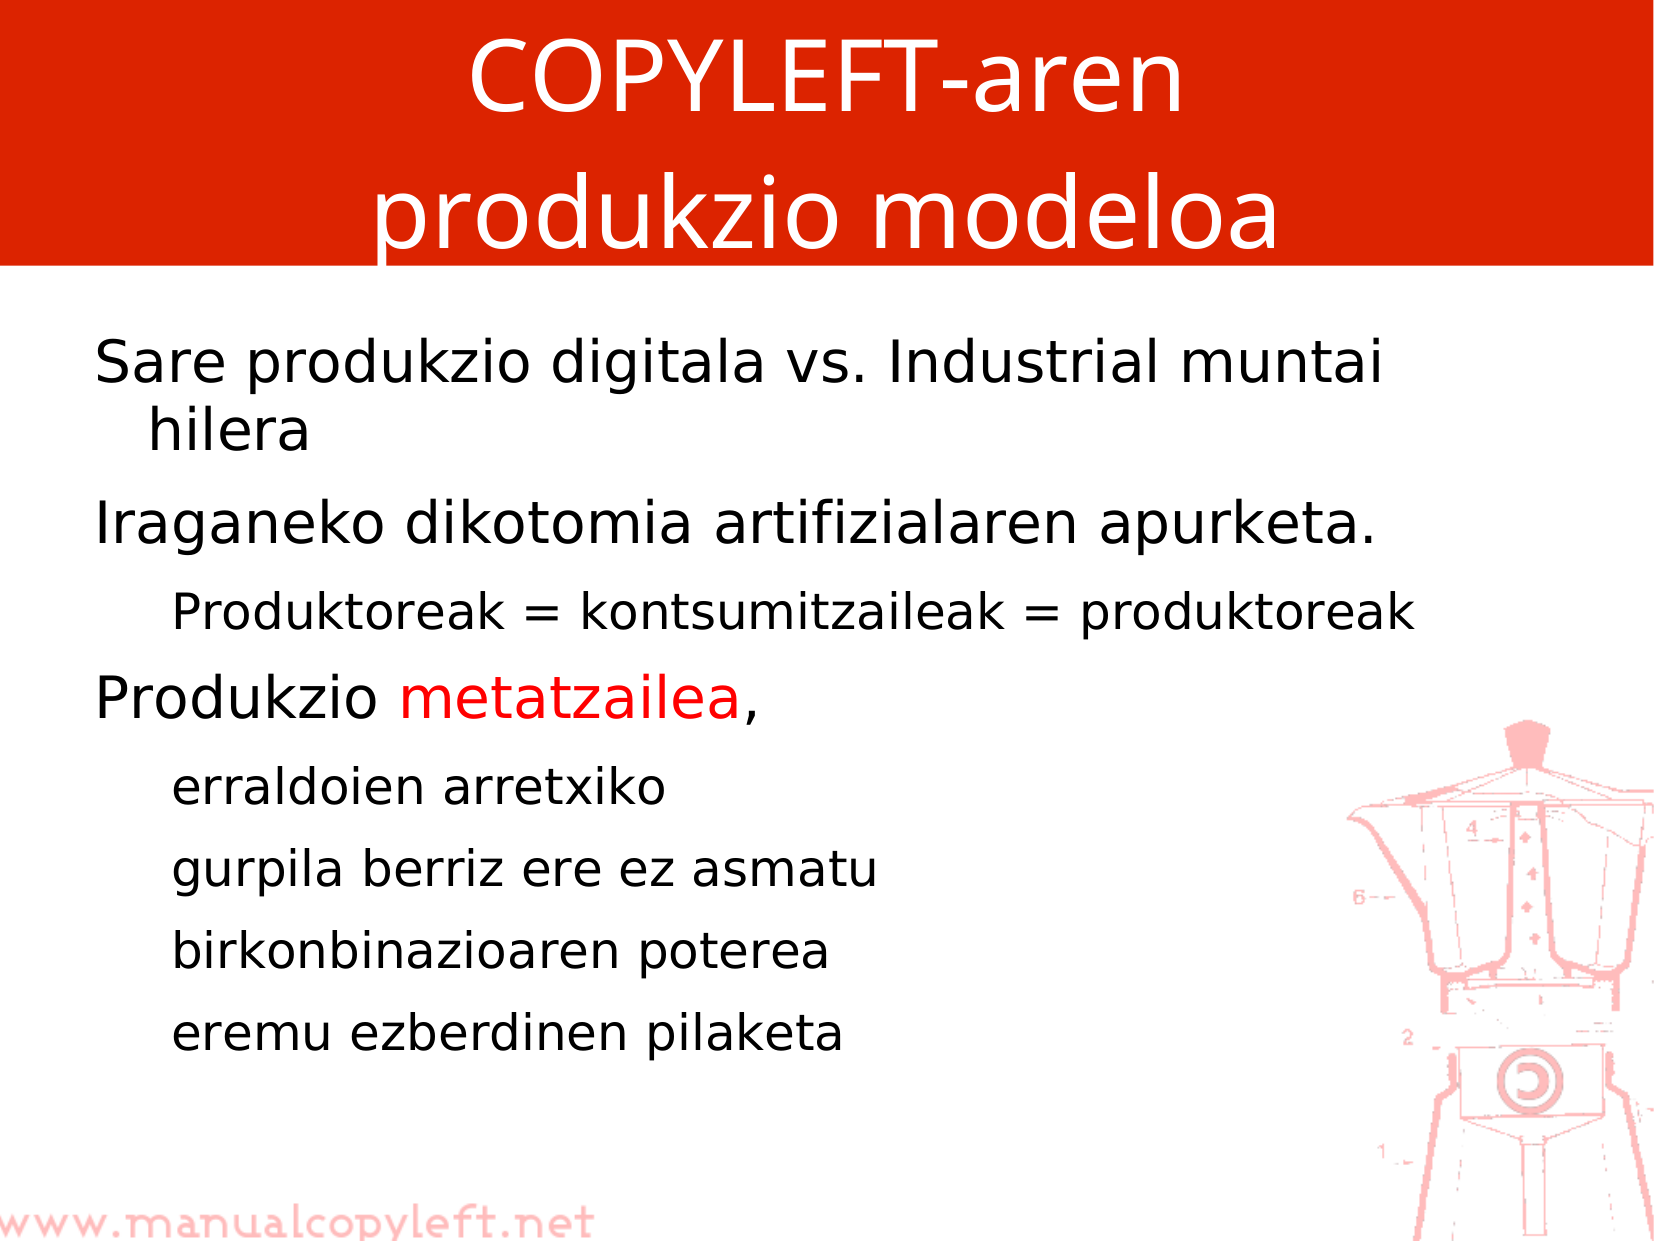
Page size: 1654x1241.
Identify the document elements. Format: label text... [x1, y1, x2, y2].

list Sare produkzio digitala vs. Industrial muntai hilera Iraganeko dikotomia artifizialaren apurketa. Produktoreak = kontsumitzaileak = produktoreak Produkzio metatzailea, erraldoien arretxiko gurpila berriz ere ez asmatu birkonbinazioaren poterea eremu ezberdinen pilaketa [76, 328, 1565, 1147]
picture [0, 266, 1654, 1241]
text_box [0, 0, 1654, 266]
title COPYLEFT-aren produkzio modeloa [82, 24, 1571, 258]
